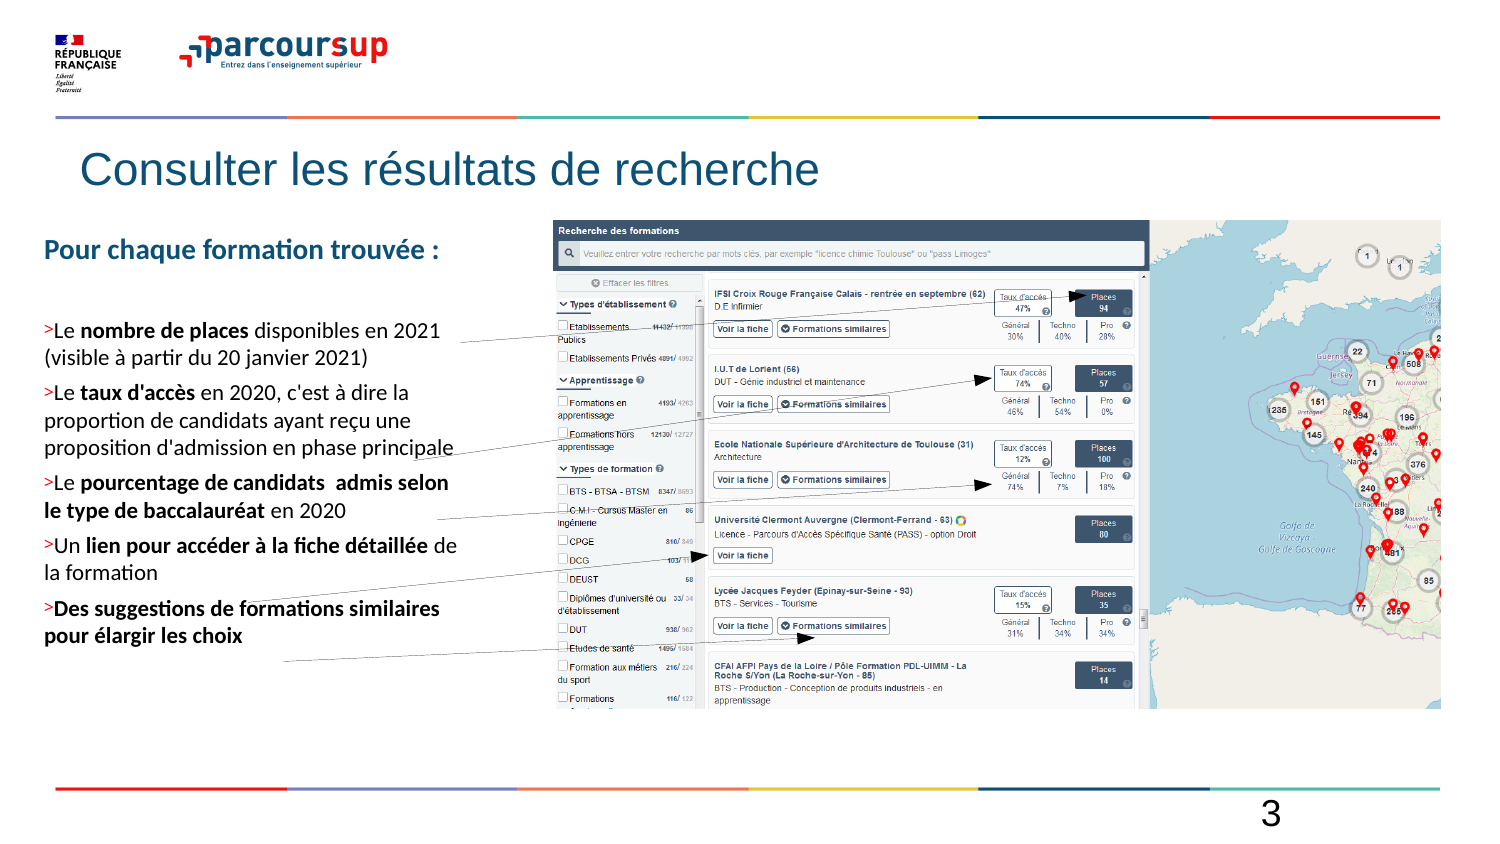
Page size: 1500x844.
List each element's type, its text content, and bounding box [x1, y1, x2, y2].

list Pour chaque formation trouvée : Le nombre de places disponibles en 2021 (visible à partir du 20 janvier 2021) Le taux d'accès en 2020, c'est à dire la proportion de candidats ayant reçu une proposition d'admission en phase principale Le pourcentage de candidats admis selon le type de baccalauréat en 2020 Un lien pour accéder à la fiche détaillée de la formation Des suggestions de formations similaires pour élargir les choix [29, 222, 479, 777]
text_box [1246, 784, 1438, 844]
picture [553, 221, 1441, 709]
list Consulter les résultats de recherche [64, 131, 1465, 203]
